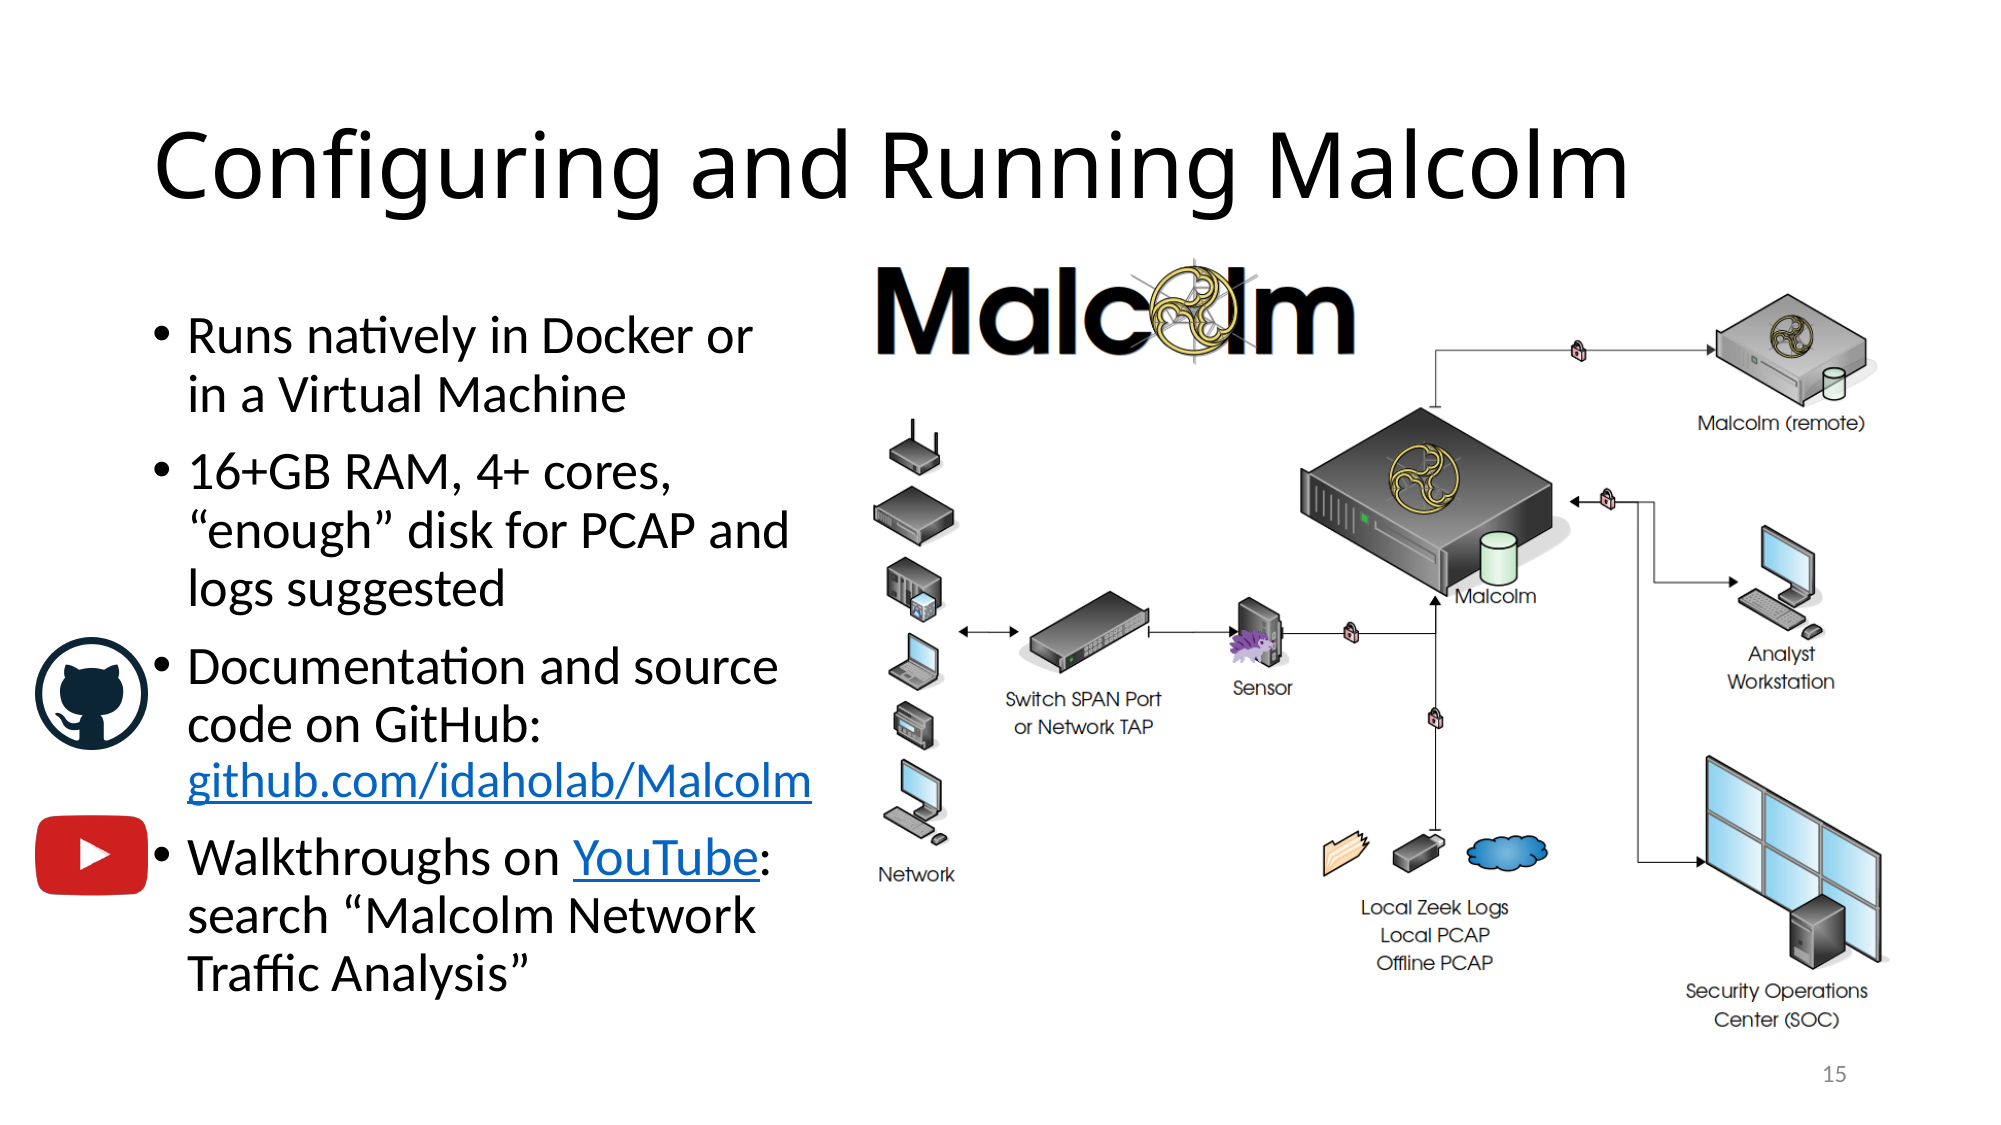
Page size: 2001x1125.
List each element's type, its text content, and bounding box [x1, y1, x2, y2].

title Configuring and Running Malcolm [137, 59, 1863, 278]
picture [35, 798, 148, 912]
picture [837, 227, 1924, 1068]
slide_number <number> [1412, 1042, 1863, 1103]
picture [35, 637, 148, 750]
list Runs natively in Docker or in a Virtual Machine 16+GB RAM, 4+ cores, “enough” disk for PCAP and logs suggested Documentation and source code on GitHub: github.com/idaholab/Malcolm Walkthroughs on YouTube: search “Malcolm Network Traffic Analysis” [137, 299, 838, 1014]
